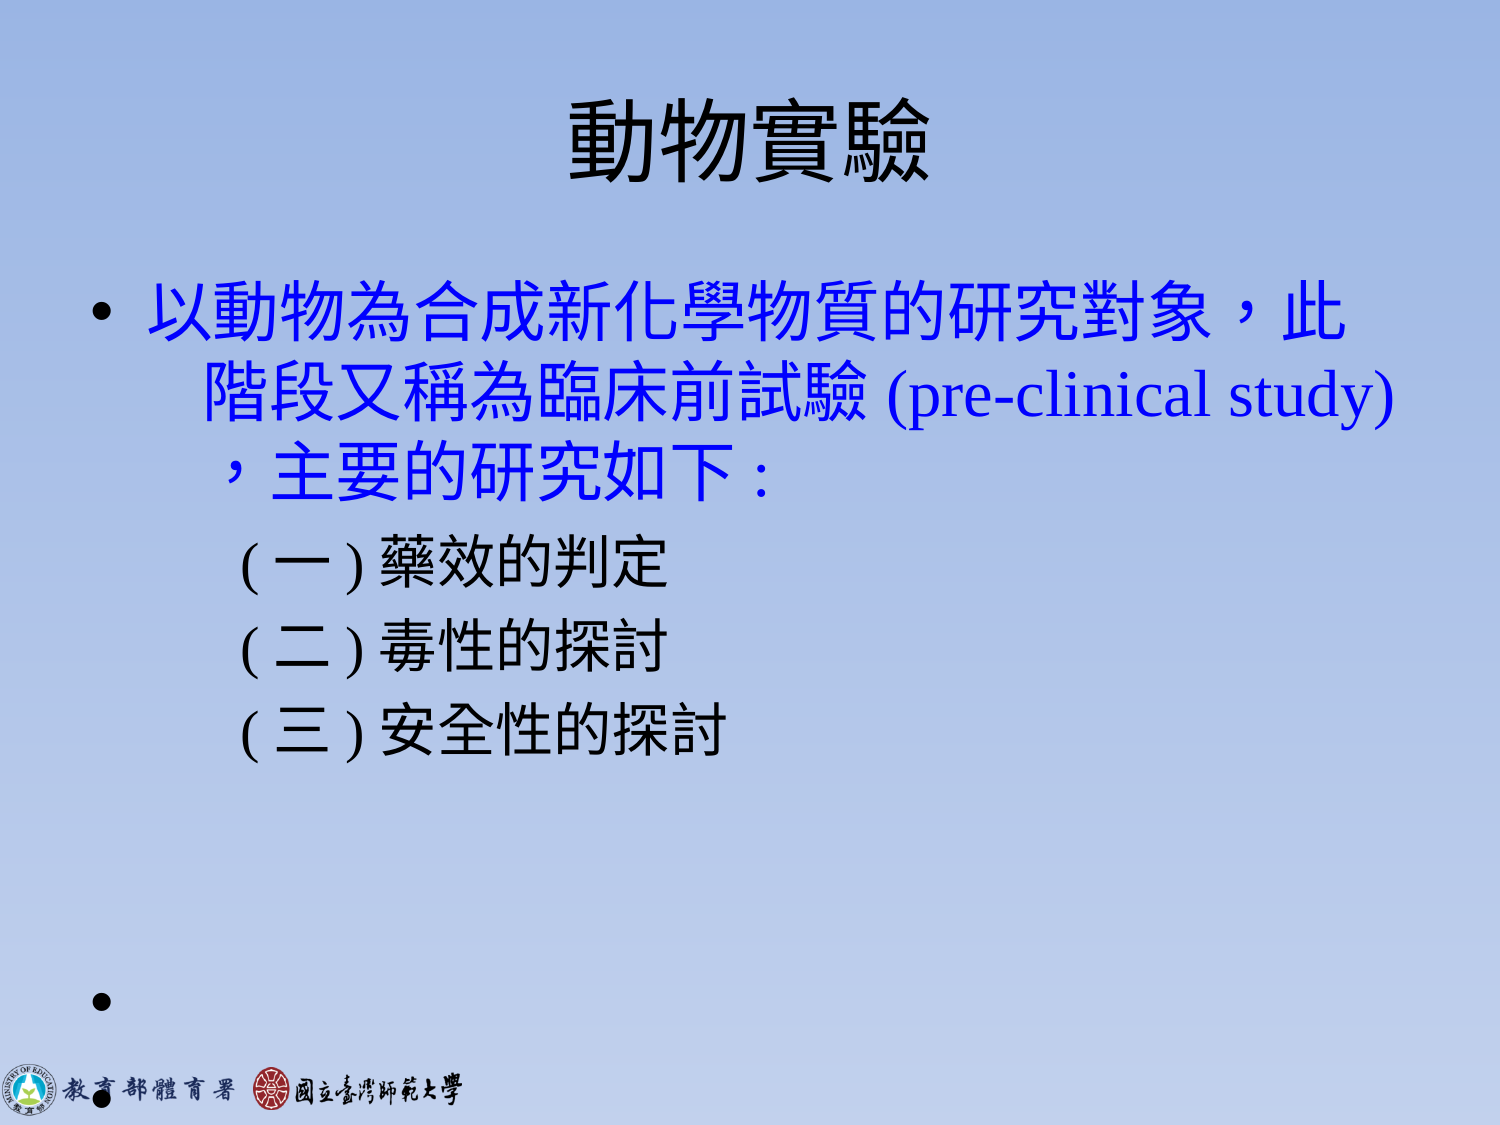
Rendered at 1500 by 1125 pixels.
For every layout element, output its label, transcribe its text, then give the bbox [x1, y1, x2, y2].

title 動物實驗 [75, 45, 1426, 233]
list 以動物為合成新化學物質的研究對象，此階段又稱為臨床前試驗(pre-clinical study) ，主要的研究如下: (一)藥效的判定 (二)毒性的探討 (三)安全性的探討 [75, 262, 1426, 1005]
